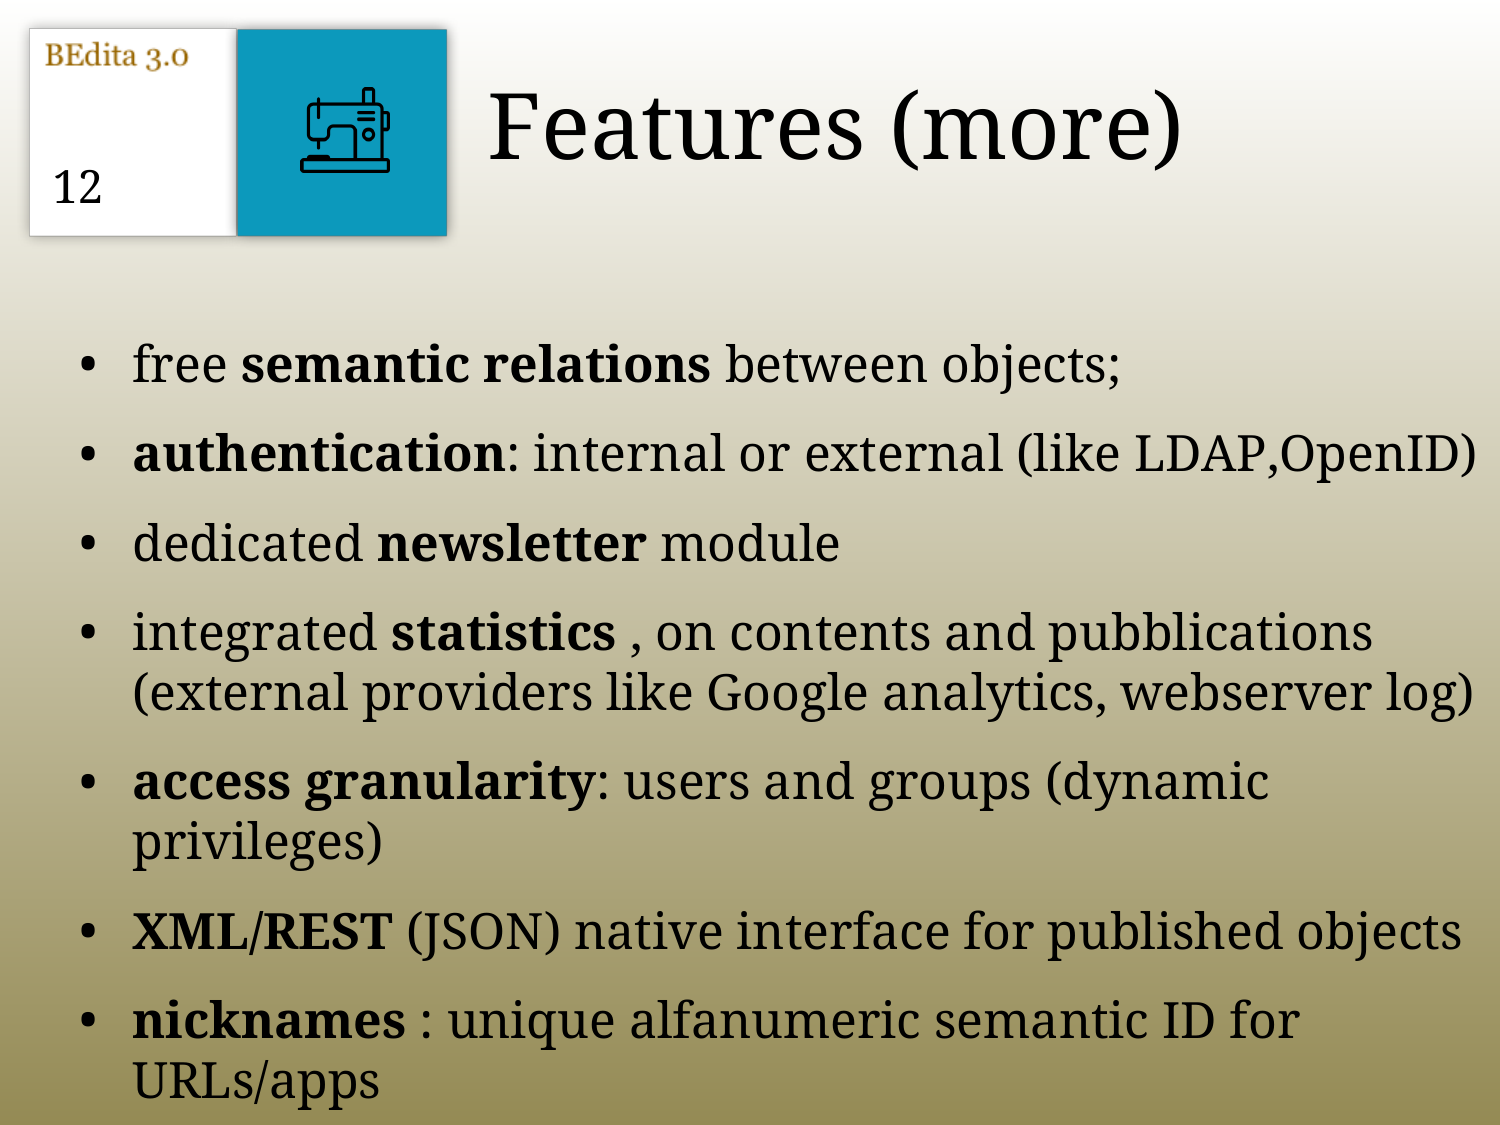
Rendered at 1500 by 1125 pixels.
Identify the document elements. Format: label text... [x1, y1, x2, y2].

text_box Features (more) [472, 29, 1349, 217]
text_box free semantic relations between objects; authentication: internal or external (like LDAP,OpenID) dedicated newsletter module integrated statistics , on contents and pubblications (external providers like Google analytics, webserver log) access granularity: users and groups (dynamic privileges) XML/REST (JSON) native interface for published objects nicknames : unique alfanumeric semantic ID for URLs/apps [47, 324, 1500, 1125]
text_box <numero> [37, 147, 119, 207]
picture [0, 0, 462, 266]
